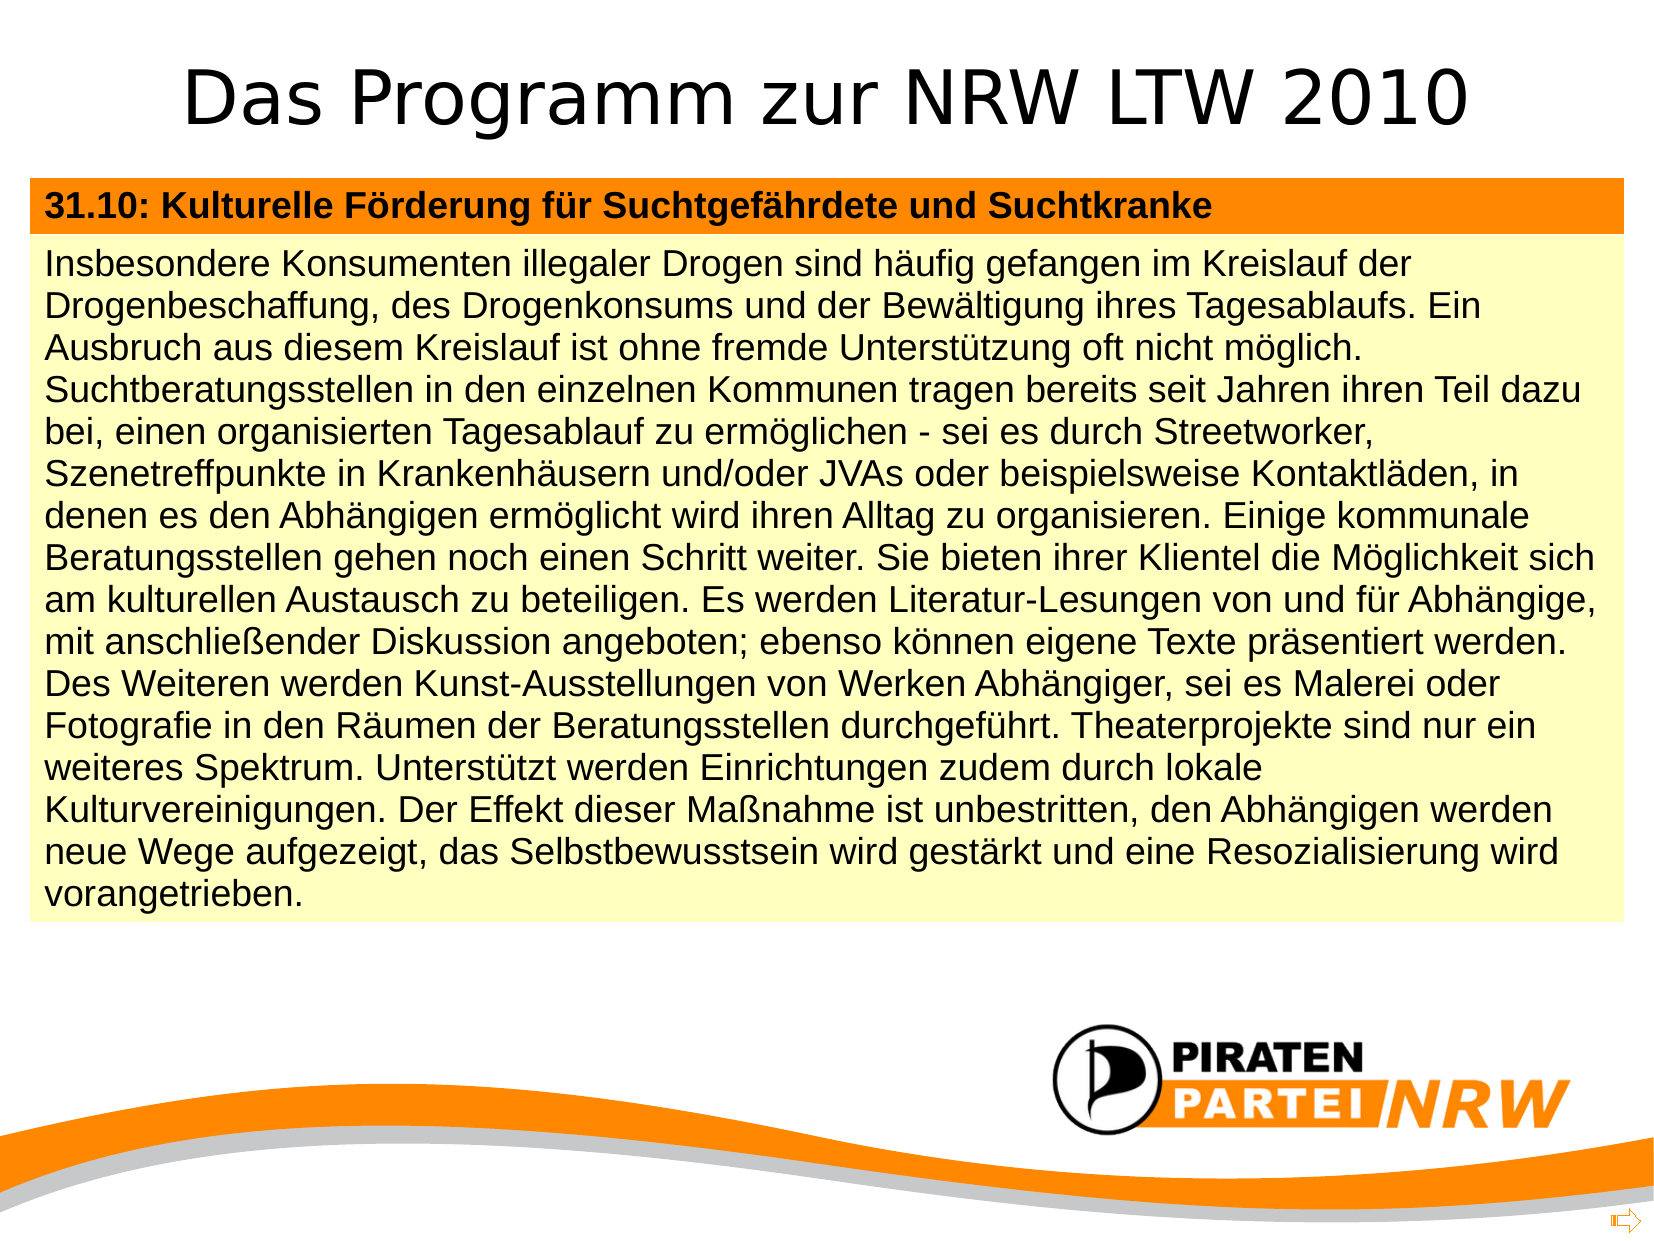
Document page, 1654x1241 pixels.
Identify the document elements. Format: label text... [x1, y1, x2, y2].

table_cell Insbesondere Konsumenten illegaler Drogen sind häufig gefangen im Kreislauf der Drogenbeschaffung, des Drogenkonsums und der Bewältigung ihres Tagesablaufs. Ein Ausbruch aus diesem Kreislauf ist ohne fremde Unterstützung oft nicht möglich. Suchtberatungsstellen in den einzelnen Kommunen tragen bereits seit Jahren ihren Teil dazu bei, einen organisierten Tagesablauf zu ermöglichen - sei es durch Streetworker, Szenetreffpunkte in Krankenhäusern und/oder JVAs oder beispielsweise Kontaktläden, in denen es den Abhängigen ermöglicht wird ihren Alltag zu organisieren. Einige kommunale Beratungsstellen gehen noch einen Schritt weiter. Sie bieten ihrer Klientel die Möglichkeit sich am kulturellen Austausch zu beteiligen. Es werden Literatur-Lesungen von und für Abhängige, mit anschließender Diskussion angeboten; ebenso können eigene Texte präsentiert werden. Des Weiteren werden Kunst-Ausstellungen von Werken Abhängiger, sei es Malerei oder Fotografie in den Räumen der Beratungsstellen durchgeführt. Theaterprojekte sind nur ein weiteres Spektrum. Unterstützt werden Einrichtungen zudem durch lokale Kulturvereinigungen. Der Effekt dieser Maßnahme ist unbestritten, den Abhängigen werden neue Wege aufgezeigt, das Selbstbewusstsein wird gestärkt und eine Resozialisierung wird vorangetrieben. [30, 235, 1624, 922]
table_header 31.10: Kulturelle Förderung für Suchtgefährdete und Suchtkranke [30, 178, 1624, 234]
title Das Programm zur NRW LTW 2010 [82, 54, 1571, 143]
picture [1045, 1021, 1579, 1140]
